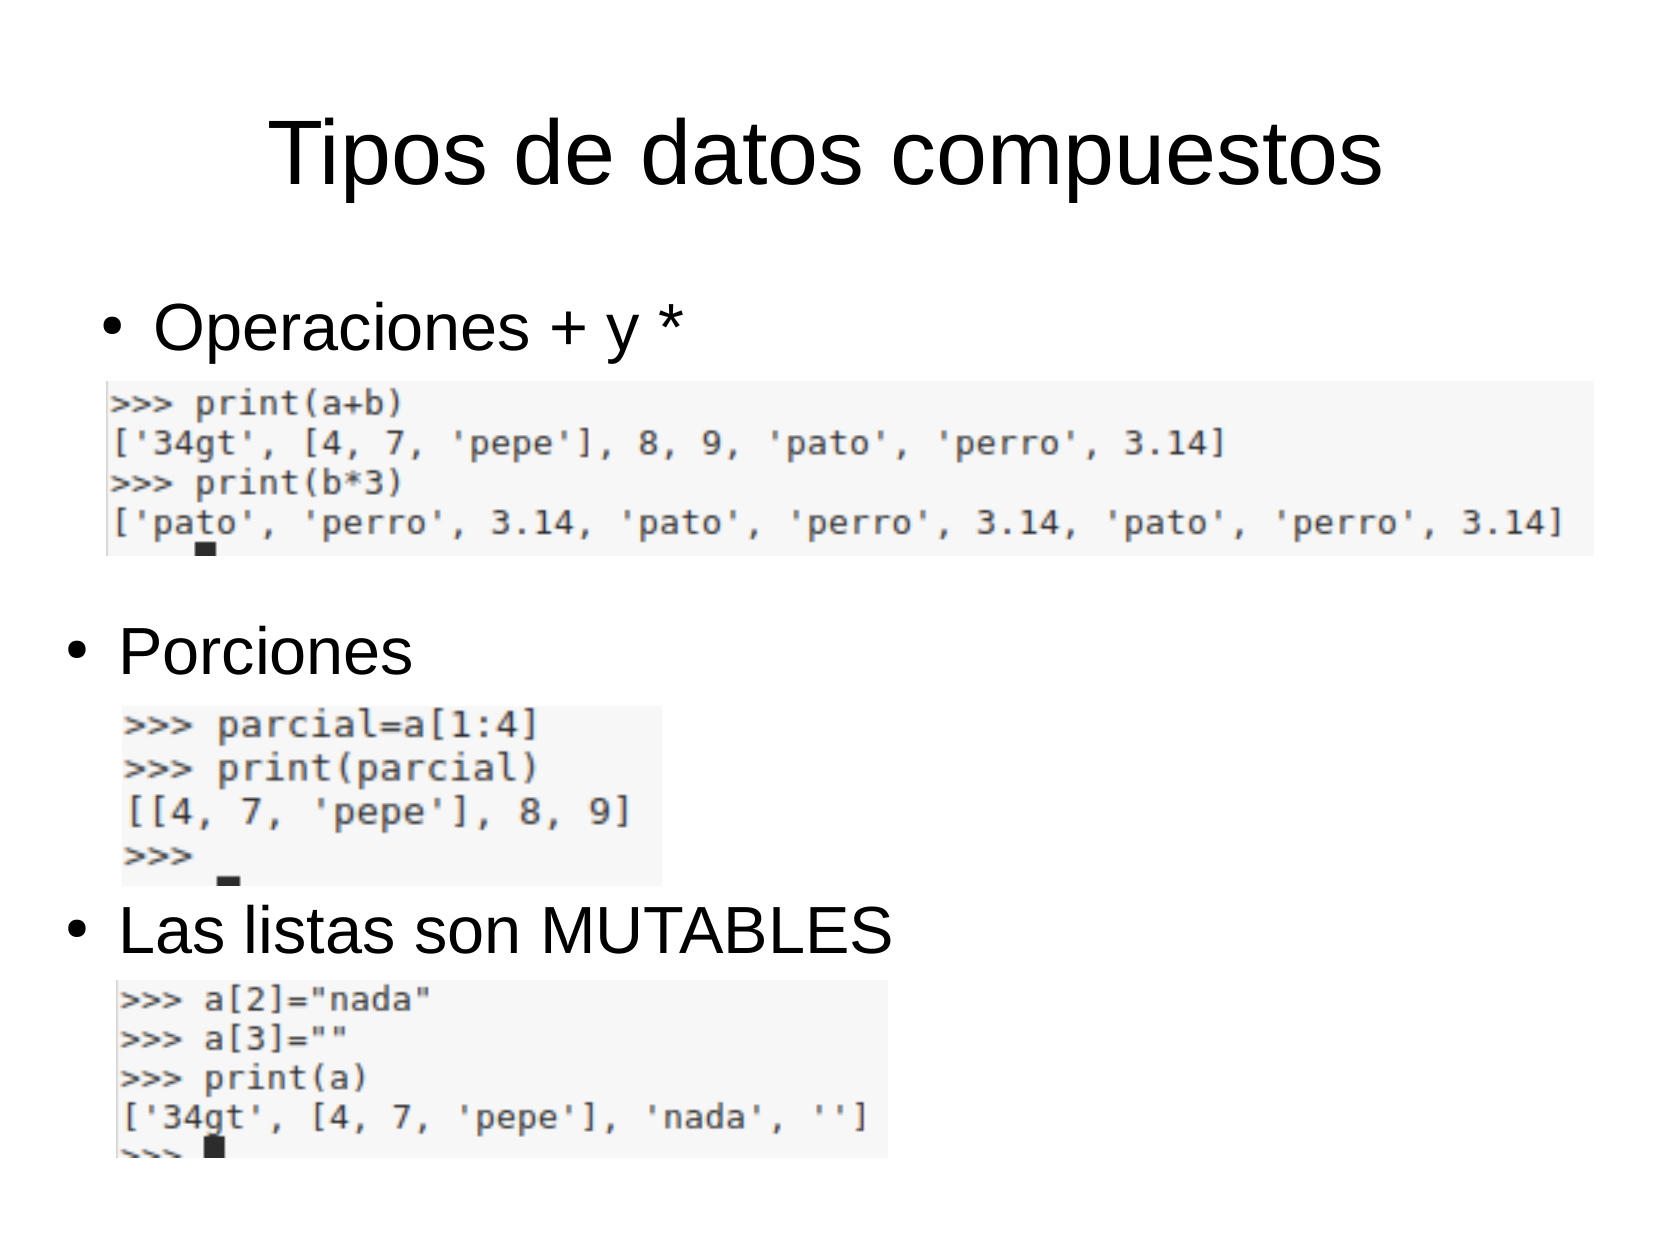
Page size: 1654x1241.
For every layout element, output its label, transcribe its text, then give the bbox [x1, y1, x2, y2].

picture [122, 706, 662, 886]
picture [116, 980, 888, 1158]
title Tipos de datos compuestos [82, 49, 1571, 257]
picture [106, 381, 1594, 556]
list Las listas son MUTABLES [47, 892, 1536, 981]
list Operaciones + y * [82, 290, 1571, 378]
list Porciones [47, 614, 1536, 702]
